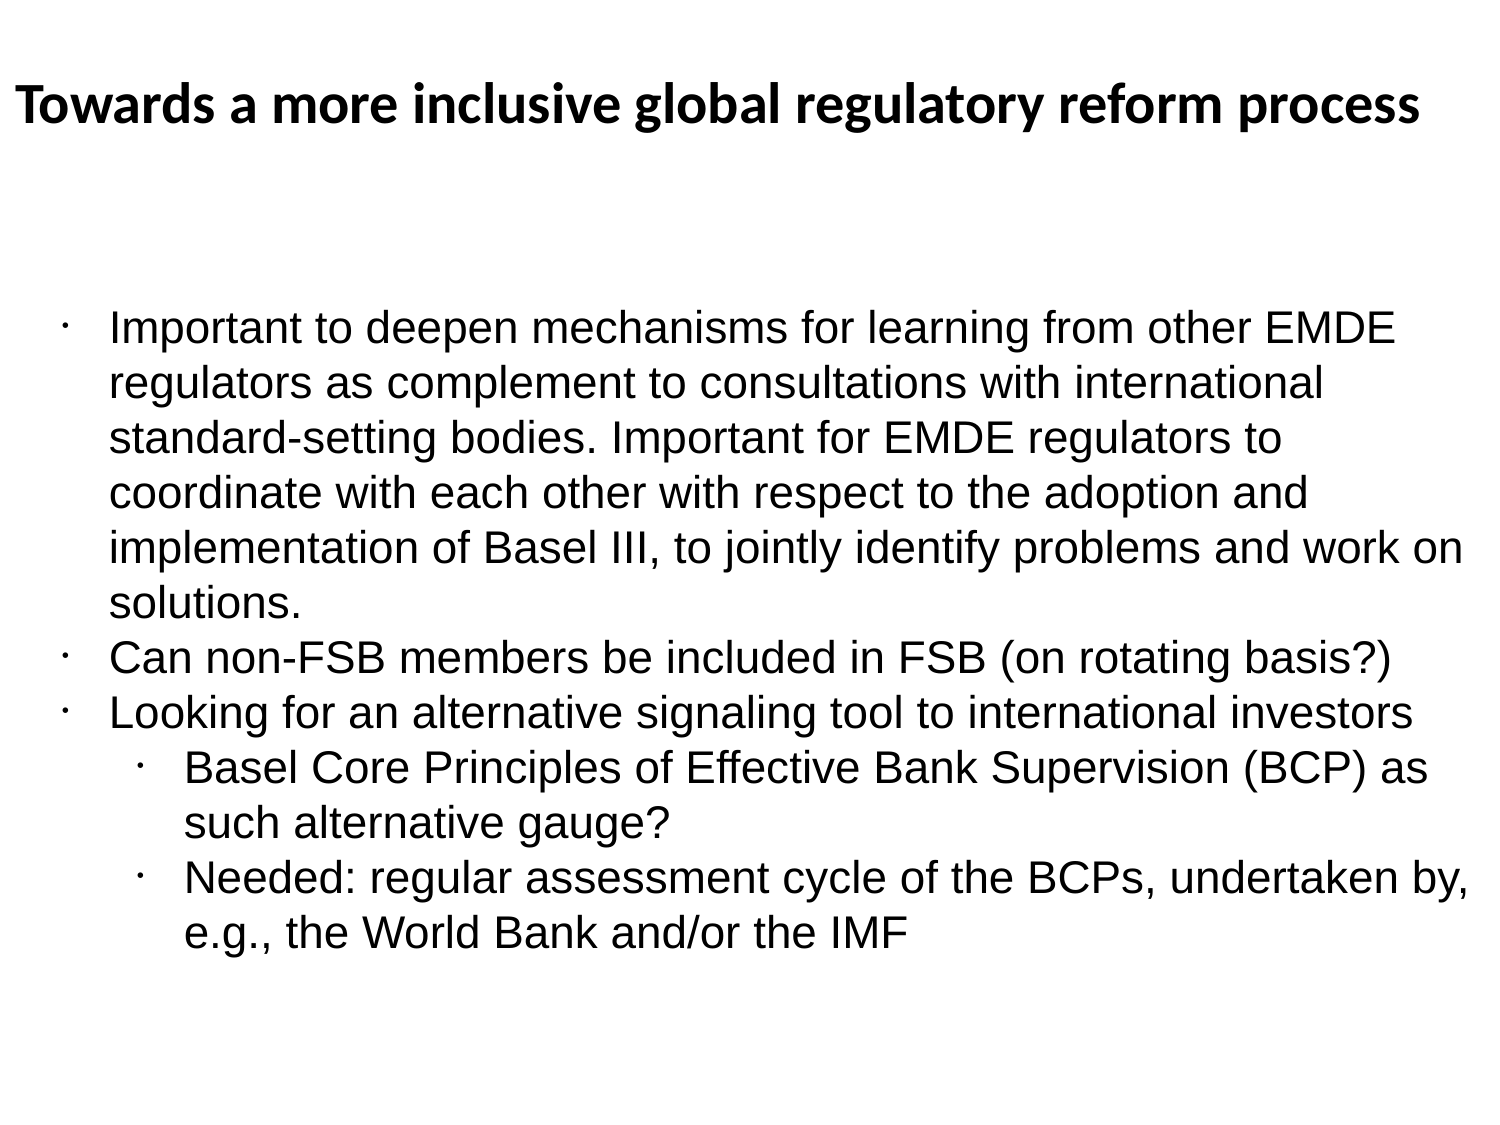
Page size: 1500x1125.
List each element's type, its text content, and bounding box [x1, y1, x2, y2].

text_box Important to deepen mechanisms for learning from other EMDE regulators as complement to consultations with international standard-setting bodies. Important for EMDE regulators to coordinate with each other with respect to the adoption and implementation of Basel III, to jointly identify problems and work on solutions. Can non-FSB members be included in FSB (on rotating basis?) Looking for an alternative signaling tool to international investors Basel Core Principles of Effective Bank Supervision (BCP) as such alternative gauge? Needed: regular assessment cycle of the BCPs, undertaken by, e.g., the World Bank and/or the IMF [47, 290, 1500, 1021]
text_box Towards a more inclusive global regulatory reform process [0, 19, 1500, 182]
